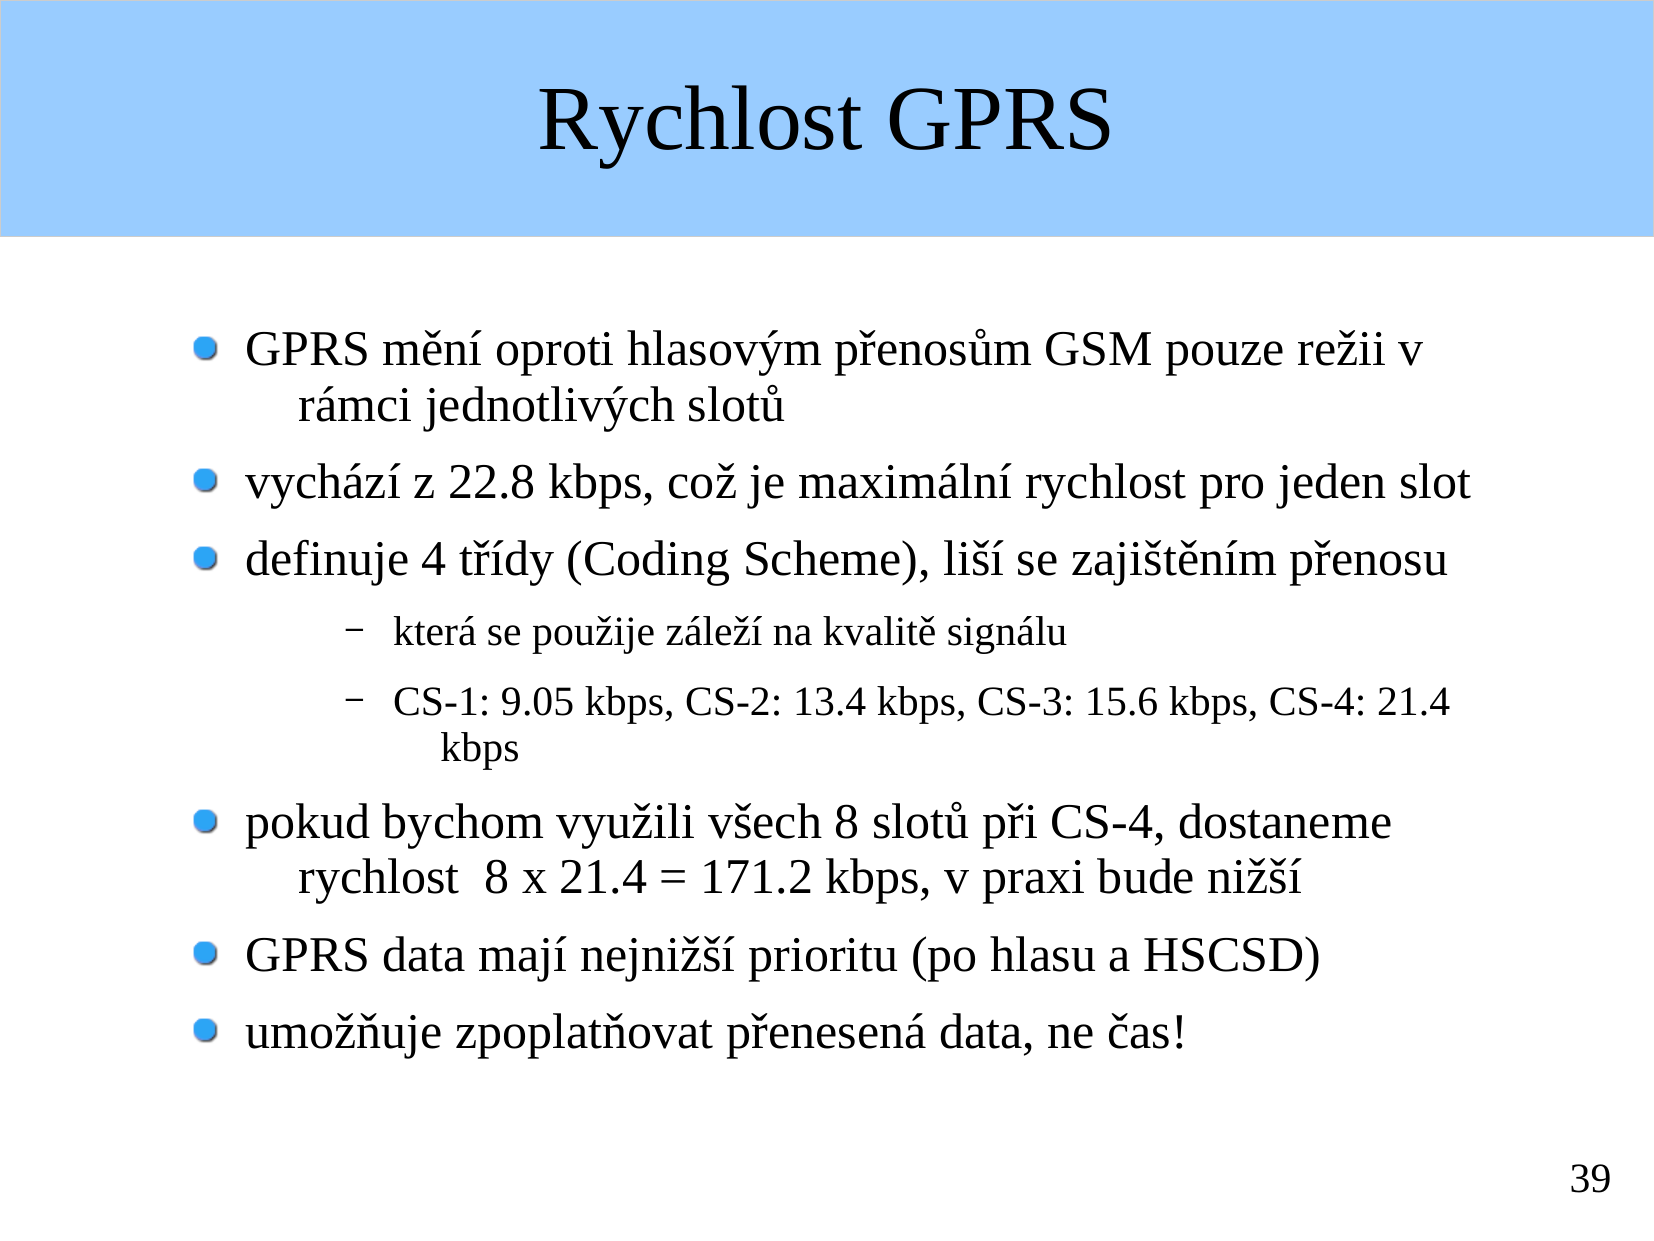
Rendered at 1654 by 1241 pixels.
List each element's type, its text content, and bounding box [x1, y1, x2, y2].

list GPRS mění oproti hlasovým přenosům GSM pouze režii v rámci jednotlivých slotů vychází z 22.8 kbps, což je maximální rychlost pro jeden slot definuje 4 třídy (Coding Scheme), liší se zajištěním přenosu která se použije záleží na kvalitě signálu CS-1: 9.05 kbps, CS-2: 13.4 kbps, CS-3: 15.6 kbps, CS-4: 21.4 kbps pokud bychom využili všech 8 slotů při CS-4, dostaneme rychlost 8 x 21.4 = 171.2 kbps, v praxi bude nižší GPRS data mají nejnižší prioritu (po hlasu a HSCSD) umožňuje zpoplatňovat přenesená data, ne čas! [156, 321, 1483, 1152]
title Rychlost GPRS [0, 0, 1654, 237]
